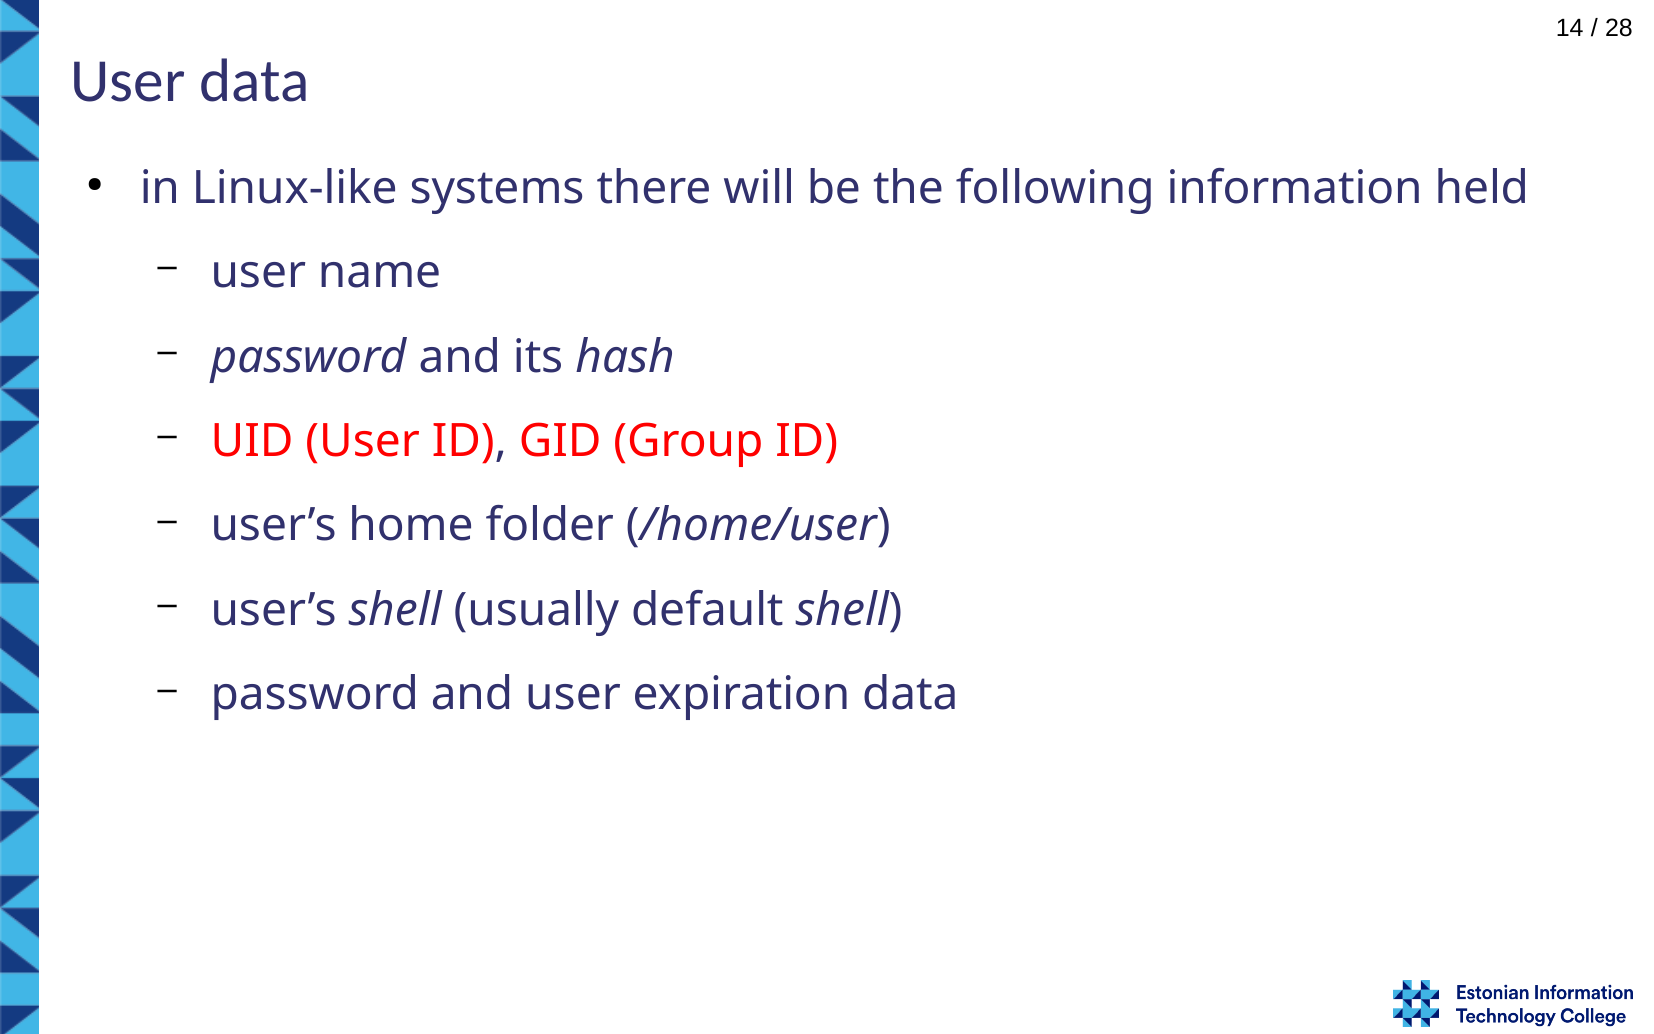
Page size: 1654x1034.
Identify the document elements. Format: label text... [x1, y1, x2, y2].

list in Linux-like systems there will be the following information held user name password and its hash UID (User ID), GID (Group ID) user’s home folder (/home/user) user’s shell (usually default shell) password and user expiration data [68, 153, 1630, 957]
picture [1393, 980, 1633, 1027]
title User data [70, 41, 1630, 130]
